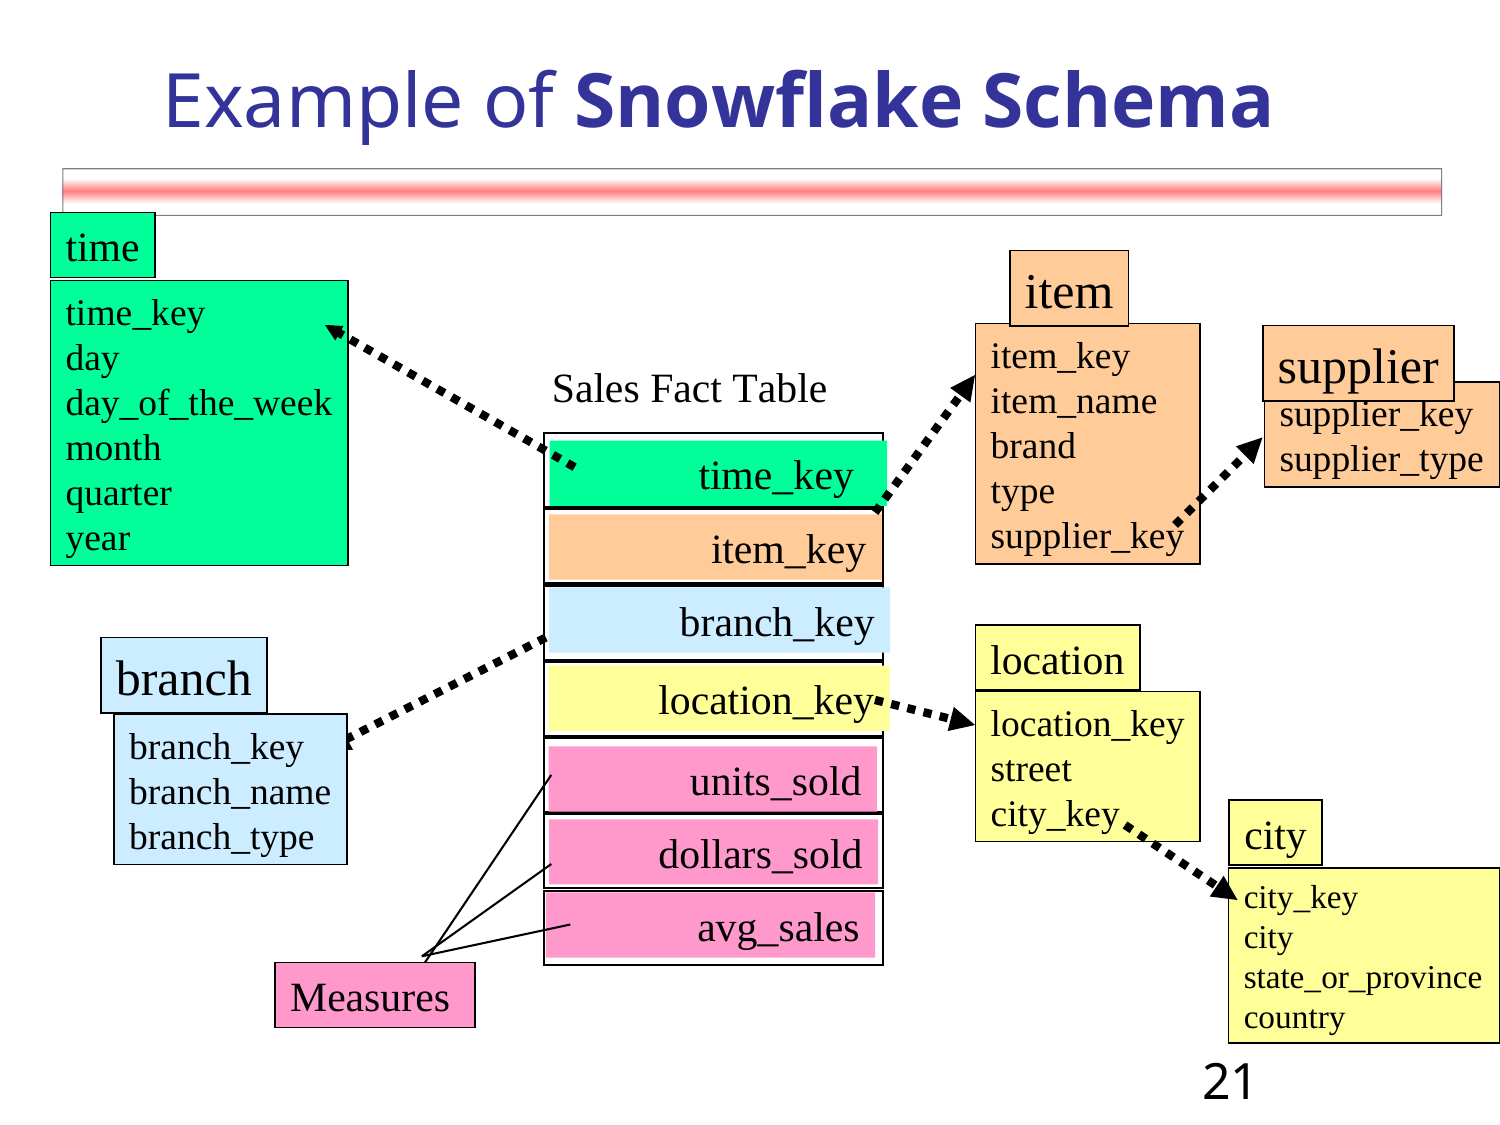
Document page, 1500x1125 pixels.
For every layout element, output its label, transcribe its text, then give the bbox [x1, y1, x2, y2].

text_box time_key [549, 440, 888, 506]
text_box branch_key [548, 587, 891, 653]
text_box branch [100, 637, 267, 713]
text_box city_key city state_or_province country [1228, 868, 1500, 1044]
text_box dollars_sold [548, 819, 879, 885]
text_box location [975, 624, 1141, 691]
text_box supplier [1262, 325, 1455, 401]
text_box item_key [548, 514, 882, 580]
title Example of Snowflake Schema [81, 44, 1357, 150]
text_box Sales Fact Table [536, 353, 843, 419]
text_box avg_sales [545, 892, 876, 958]
text_box city [1229, 800, 1323, 866]
text_box supplier_key supplier_type [1264, 381, 1500, 488]
text_box units_sold [548, 746, 878, 812]
text_box location_key street city_key [975, 691, 1201, 842]
text_box time [50, 212, 155, 278]
text_box item [1009, 250, 1129, 326]
text_box time_key day day_of_the_week month quarter year [50, 280, 348, 566]
text_box branch_key branch_name branch_type [114, 714, 347, 865]
text_box Measures [275, 962, 475, 1028]
text_box <number> [1187, 1050, 1500, 1125]
text_box item_key item_name brand type supplier_key [975, 323, 1200, 564]
text_box location_key [548, 665, 890, 731]
